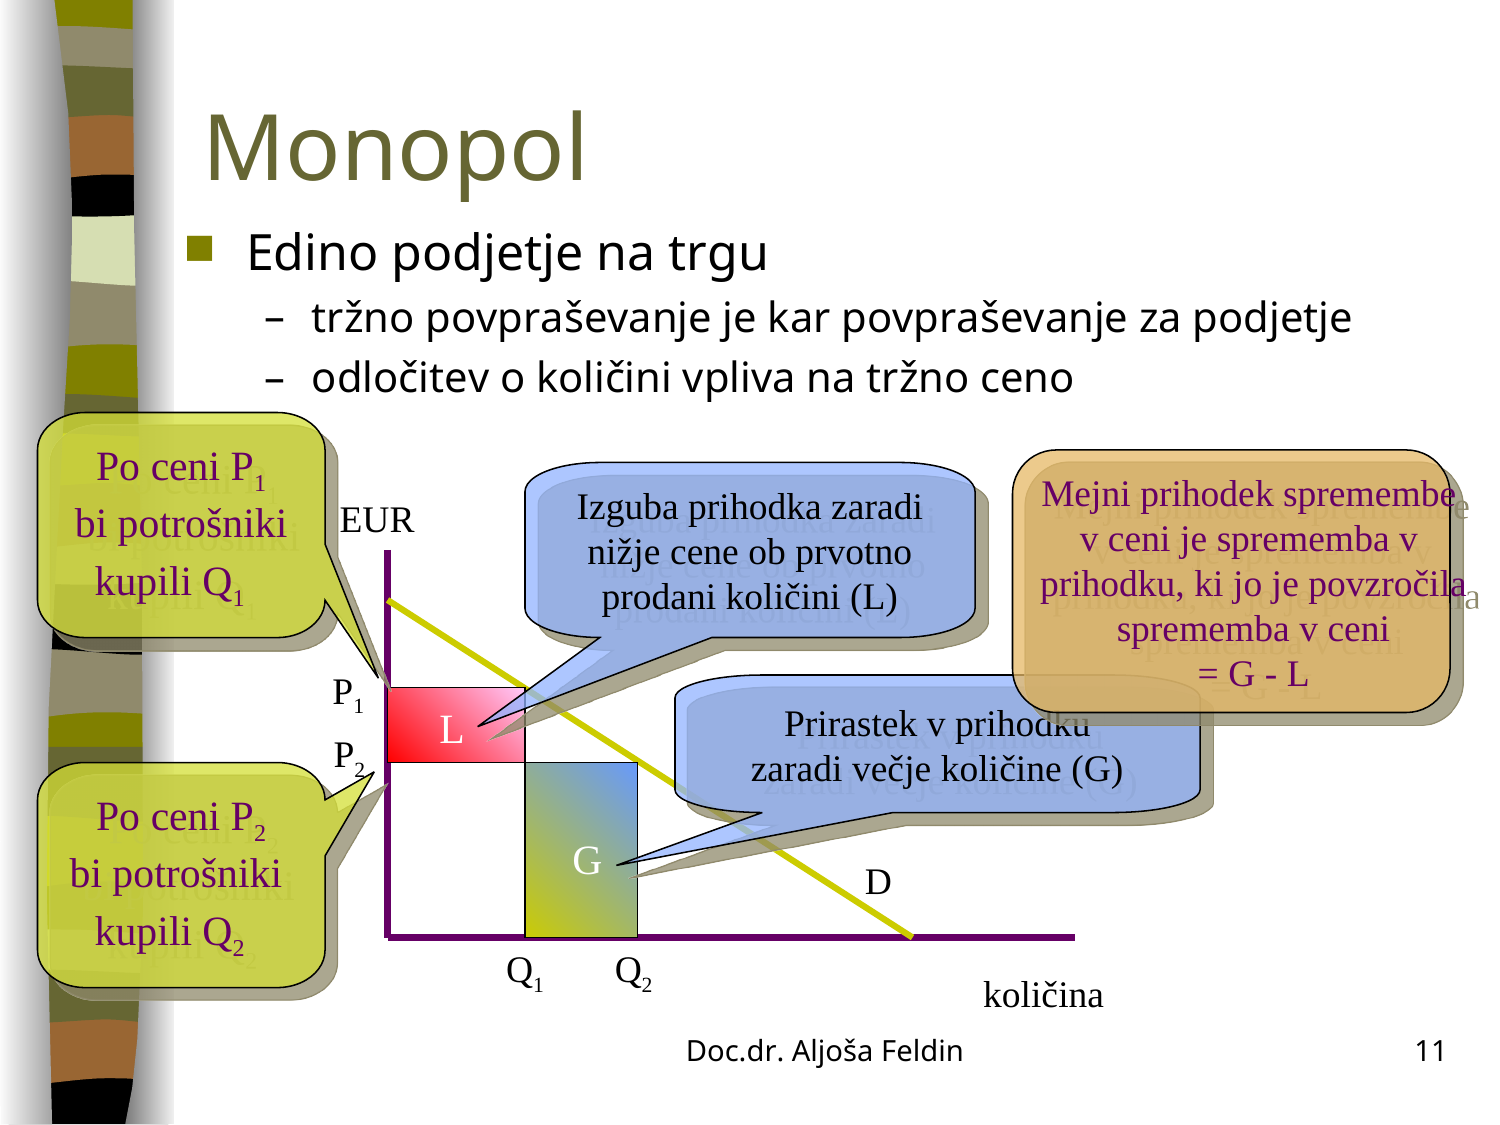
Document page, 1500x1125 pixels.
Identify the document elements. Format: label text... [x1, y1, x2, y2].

text_box G [549, 825, 626, 891]
text_box P2 [318, 722, 394, 790]
text_box Mejni prihodek spremembe v ceni je sprememba v prihodku, ki jo je povzročila sprememba v ceni = G - L [1012, 449, 1451, 713]
list Edino podjetje na trgu tržno povpraševanje je kar povpraševanje za podjetje odločitev o količini vpliva na tržno ceno [174, 212, 1450, 463]
text_box P1 [310, 659, 386, 726]
text_box Prirastek v prihodku zaradi večje količine (G) [626, 675, 1201, 864]
text_box D [849, 849, 1076, 911]
text_box Q2 [600, 937, 688, 1005]
title Monopol [187, 81, 1375, 207]
text_box Po ceni P2 bi potrošniki kupili Q2 [37, 762, 375, 988]
text_box Po ceni P1 bi potrošniki kupili Q1 [37, 412, 379, 679]
text_box Izguba prihodka zaradi nižje cene ob prvotno prodani količini (L) [490, 462, 976, 722]
text_box Q1 [487, 937, 563, 1005]
text_box [387, 687, 638, 938]
text_box EUR [326, 487, 451, 548]
text_box količina [949, 962, 1138, 1023]
text_box L [414, 693, 490, 760]
text_box Doc.dr. Aljoša Feldin [587, 1025, 1063, 1101]
text_box <number> [1149, 1025, 1463, 1101]
